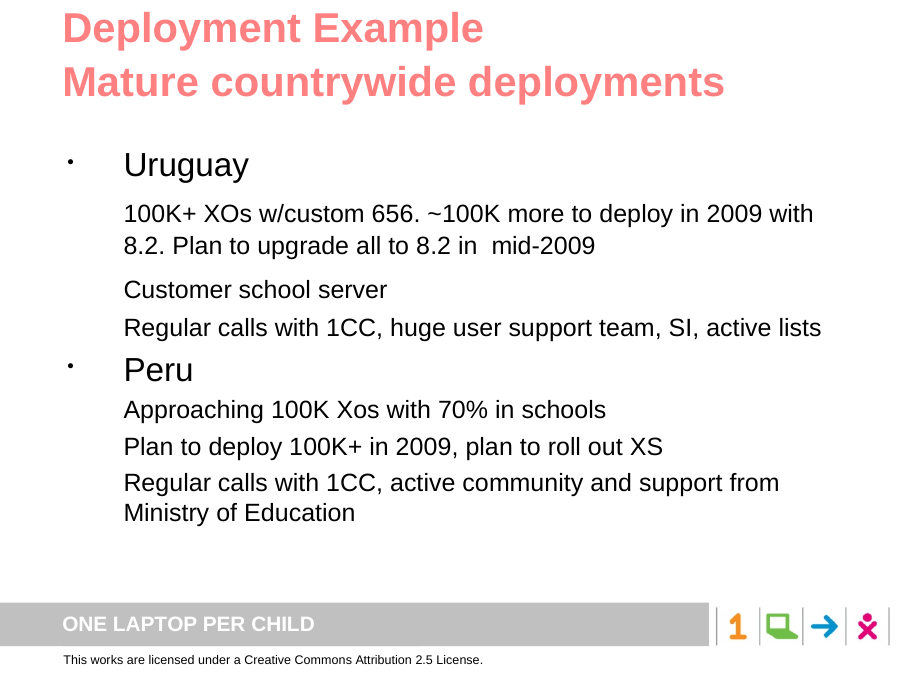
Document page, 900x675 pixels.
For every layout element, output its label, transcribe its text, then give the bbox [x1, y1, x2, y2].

picture [709, 598, 898, 655]
text_box Uruguay 100K+ XOs w/custom 656. ~100K more to deploy in 2009 with 8.2. Plan to upgrade all to 8.2 in mid-2009 Customer school server Regular calls with 1CC, huge user support team, SI, active lists Peru Approaching 100K Xos with 70% in schools Plan to deploy 100K+ in 2009, plan to roll out XS Regular calls with 1CC, active community and support from Ministry of Education [62, 143, 850, 567]
text_box Deployment Example Mature countrywide deployments [62, 0, 843, 106]
